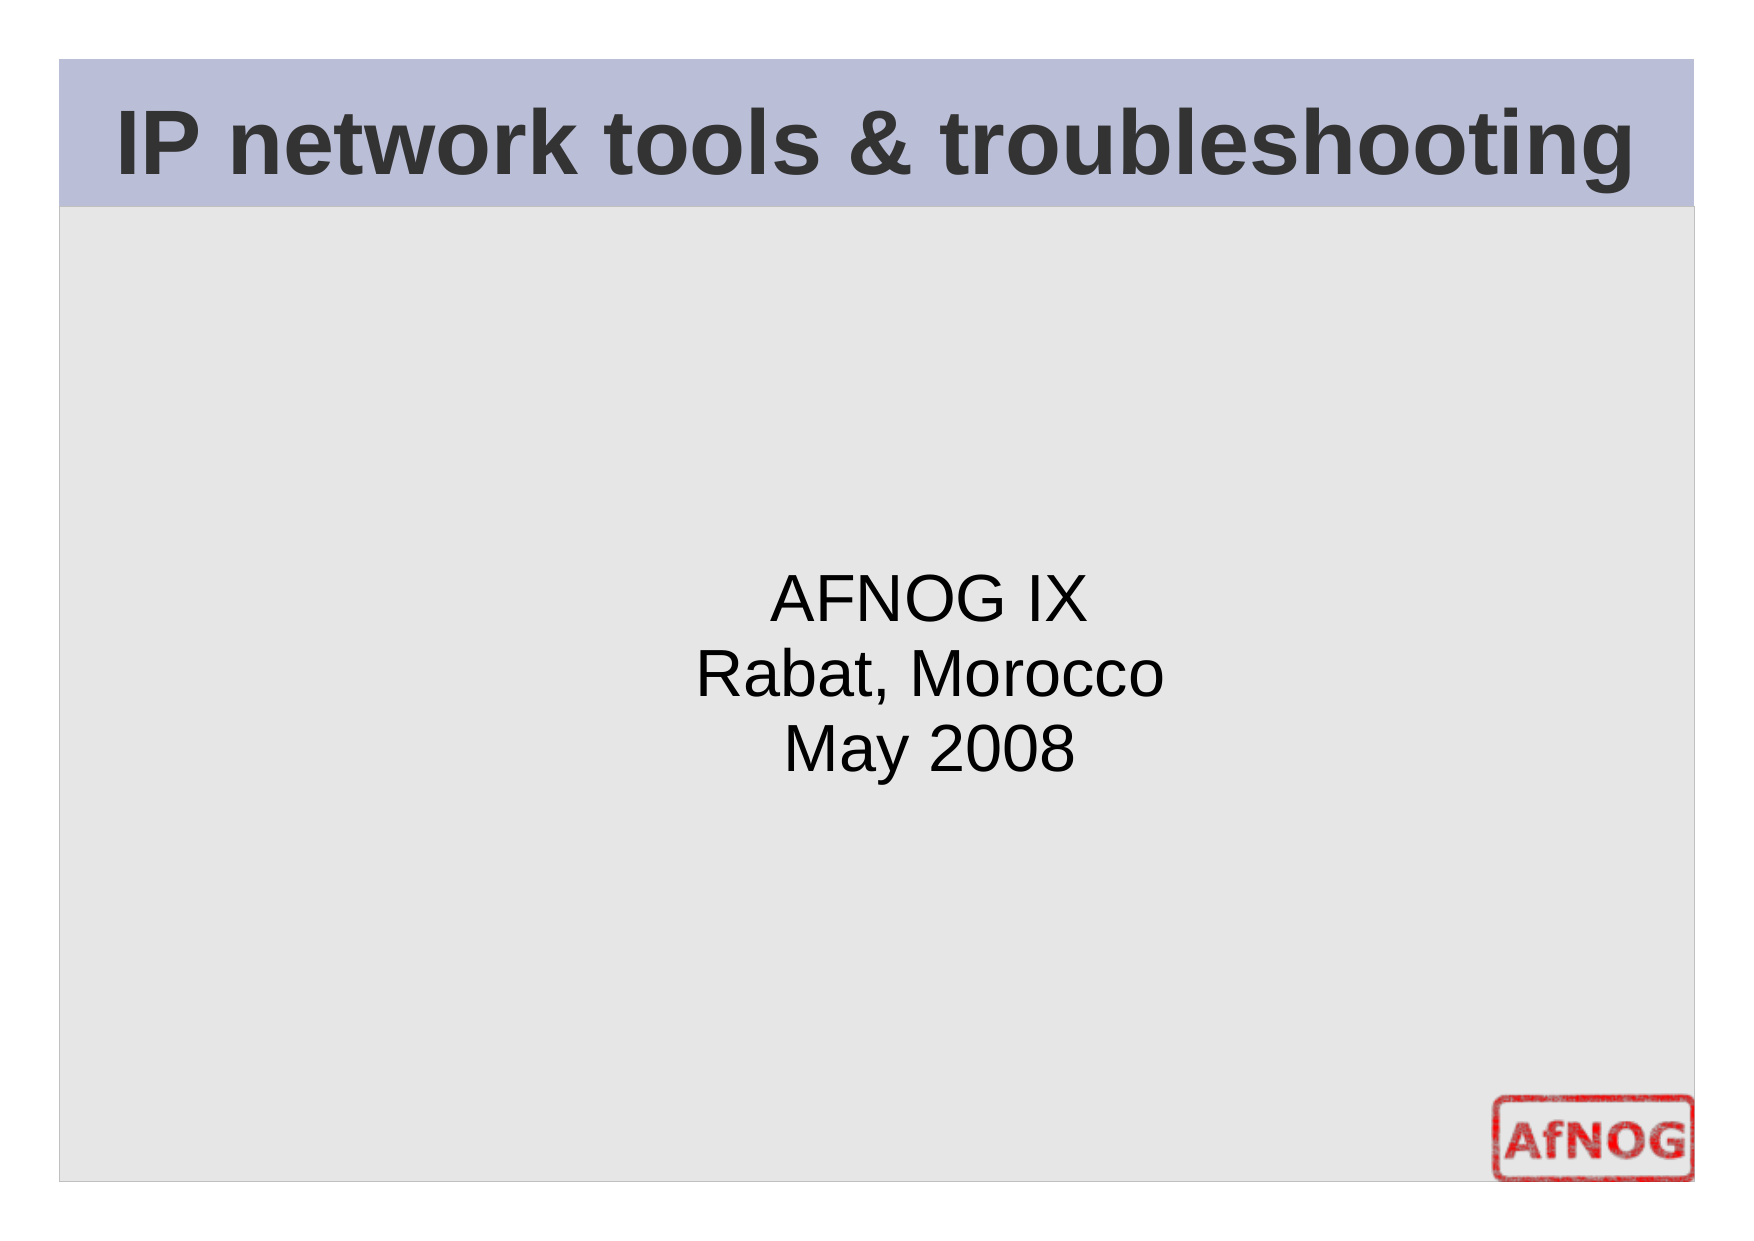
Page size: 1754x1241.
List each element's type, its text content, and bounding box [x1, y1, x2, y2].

title IP network tools & troubleshooting [59, 48, 1695, 237]
text_box AFNOG IX Rabat, Morocco May 2008 [679, 561, 1182, 791]
picture [1490, 1092, 1695, 1182]
